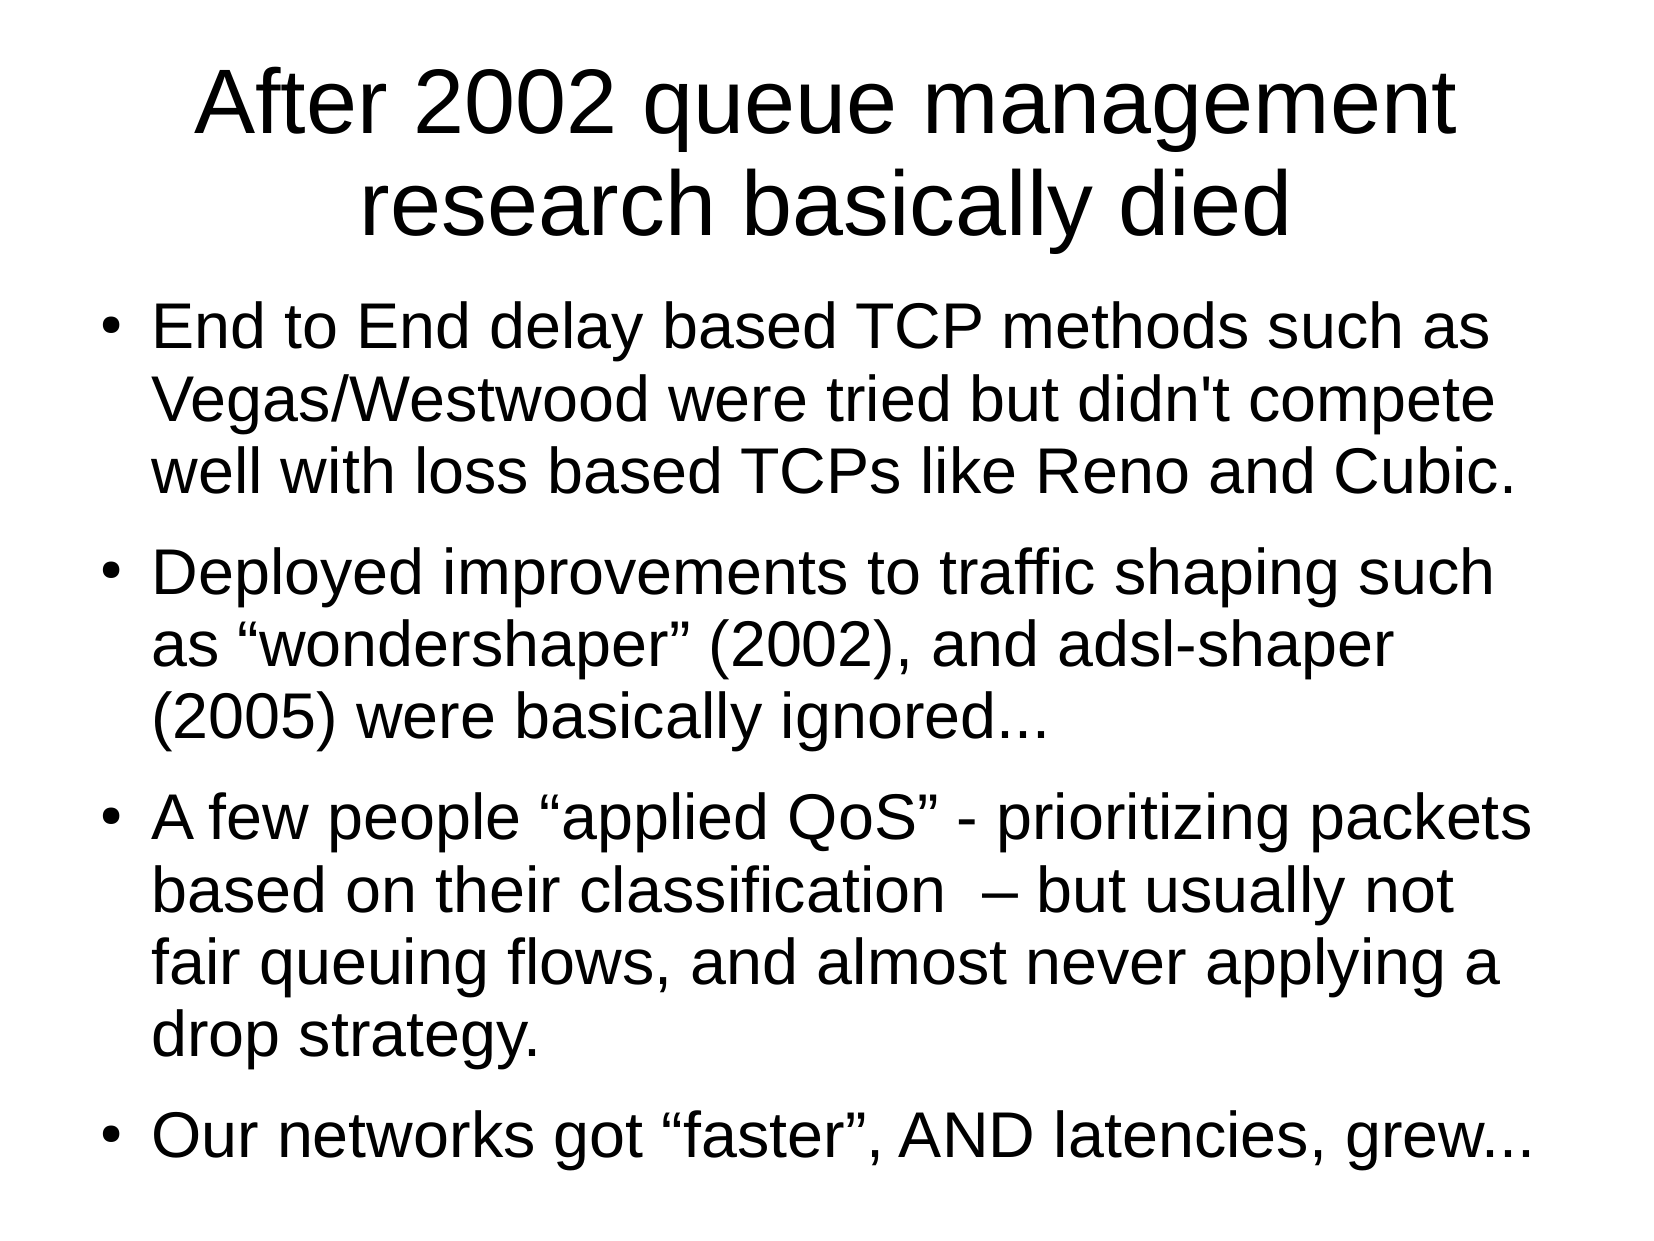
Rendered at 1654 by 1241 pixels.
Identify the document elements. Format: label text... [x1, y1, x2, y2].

list End to End delay based TCP methods such as Vegas/Westwood were tried but didn't compete well with loss based TCPs like Reno and Cubic. Deployed improvements to traffic shaping such as “wondershaper” (2002), and adsl-shaper (2005) were basically ignored... A few people “applied QoS” - prioritizing packets based on their classification – but usually not fair queuing flows, and almost never applying a drop strategy. Our networks got “faster”, AND latencies, grew... [82, 290, 1538, 1201]
title After 2002 queue management research basically died [82, 49, 1571, 257]
